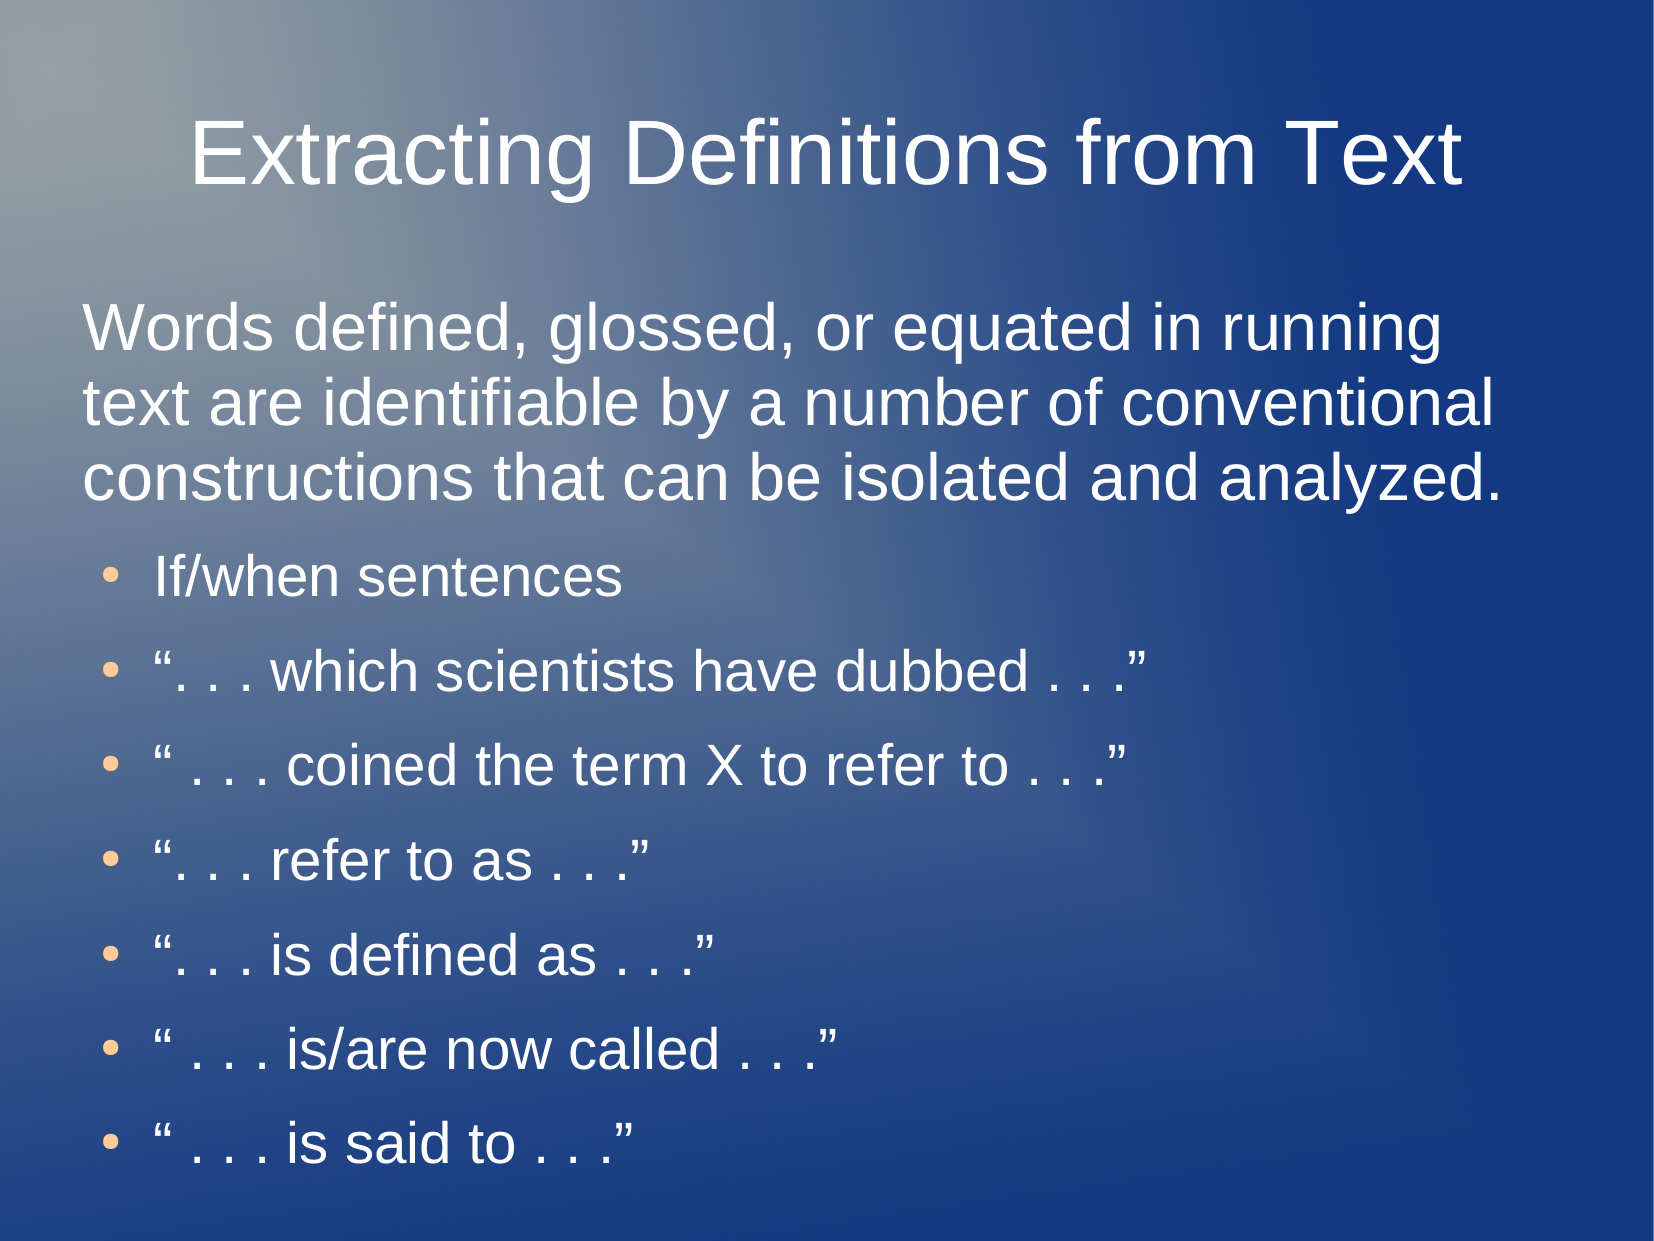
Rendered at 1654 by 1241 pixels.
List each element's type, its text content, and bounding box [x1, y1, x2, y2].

picture [0, 0, 1654, 1241]
title Extracting Definitions from Text [82, 49, 1571, 257]
list Words defined, glossed, or equated in running text are identifiable by a number of conventional constructions that can be isolated and analyzed. If/when sentences “. . . which scientists have dubbed . . .” “ . . . coined the term X to refer to . . .” “. . . refer to as . . .” “. . . is defined as . . .” “ . . . is/are now called . . .” “ . . . is said to . . .” [82, 290, 1571, 1175]
